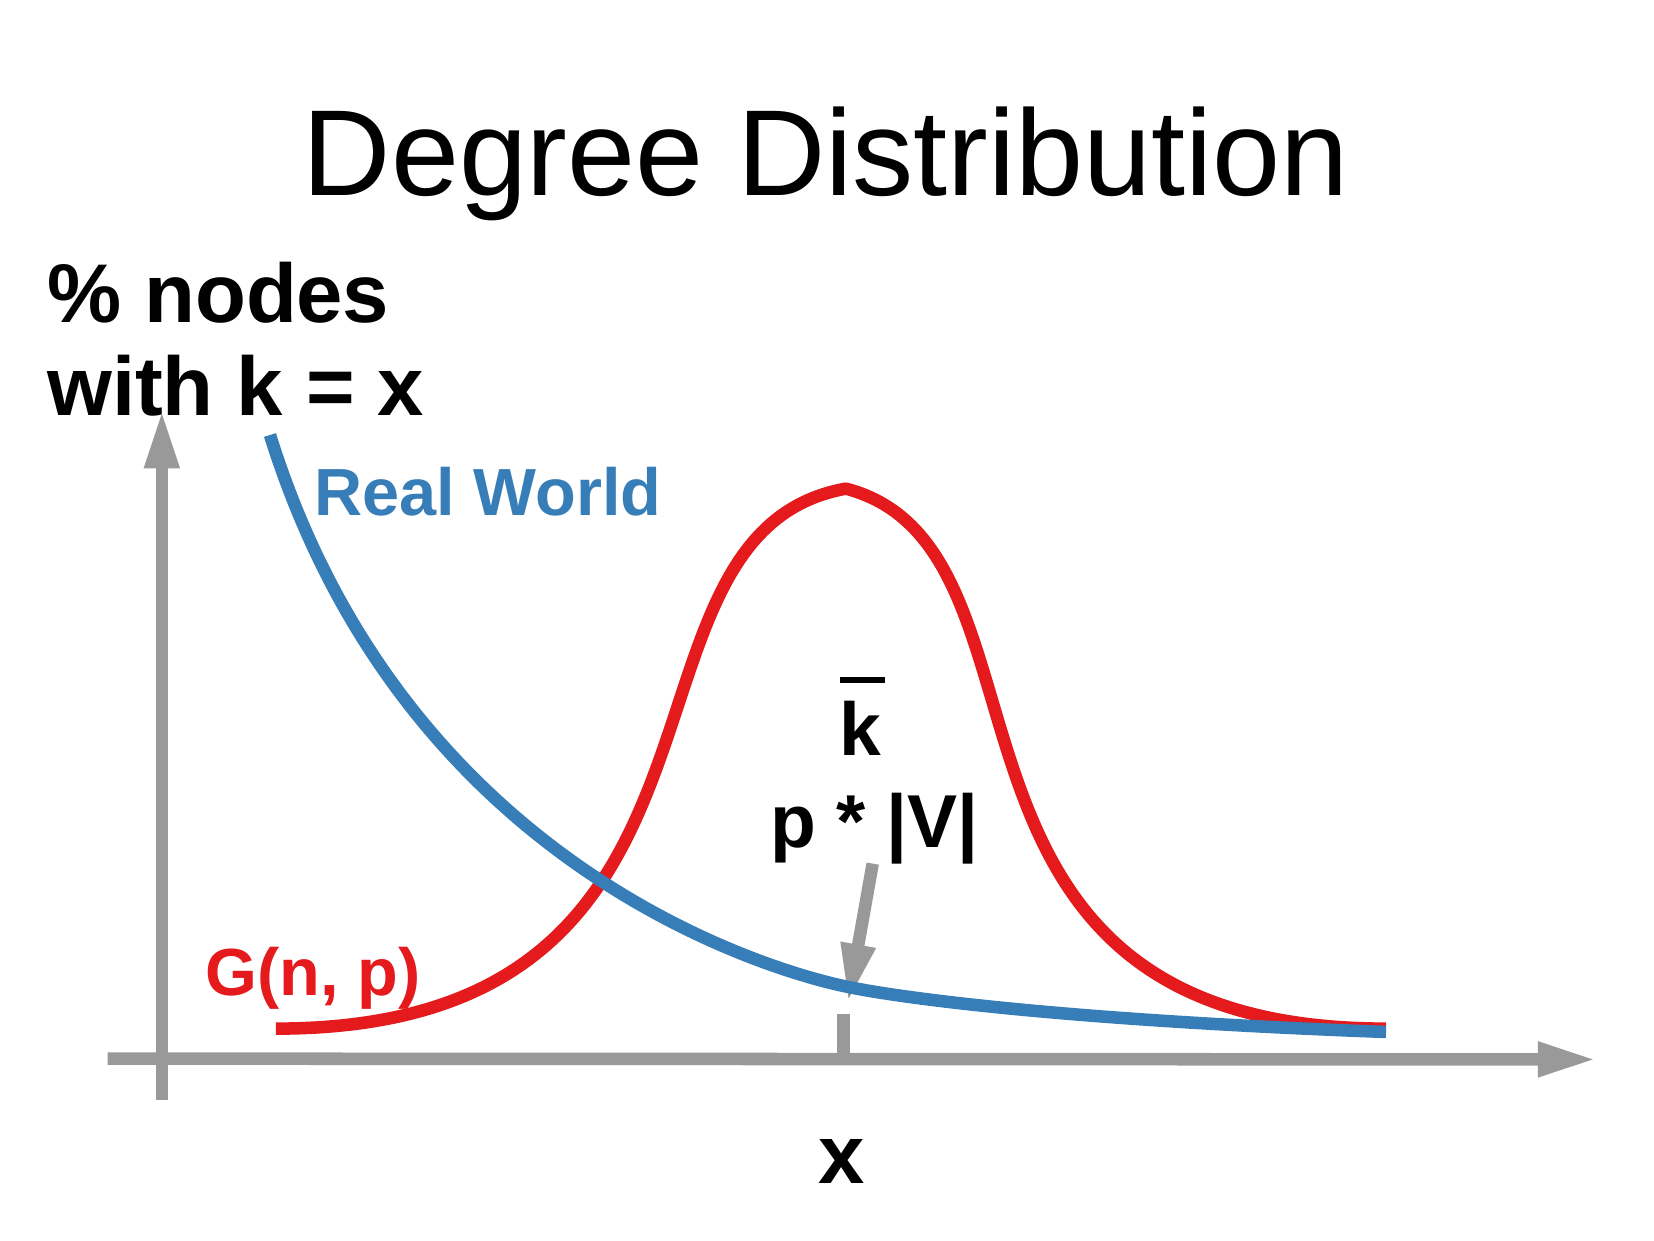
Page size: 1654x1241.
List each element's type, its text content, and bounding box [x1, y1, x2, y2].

picture [311, 482, 1393, 1035]
text_box p * |V| [755, 772, 995, 858]
text_box k [825, 679, 897, 766]
text_box x [804, 1100, 885, 1194]
picture [269, 482, 1285, 1035]
text_box G(n, p) [191, 927, 436, 1006]
text_box Real World [300, 447, 677, 526]
text_box % nodes with k = x [32, 239, 440, 411]
title Degree Distribution [82, 49, 1571, 257]
picture [294, 482, 300, 498]
